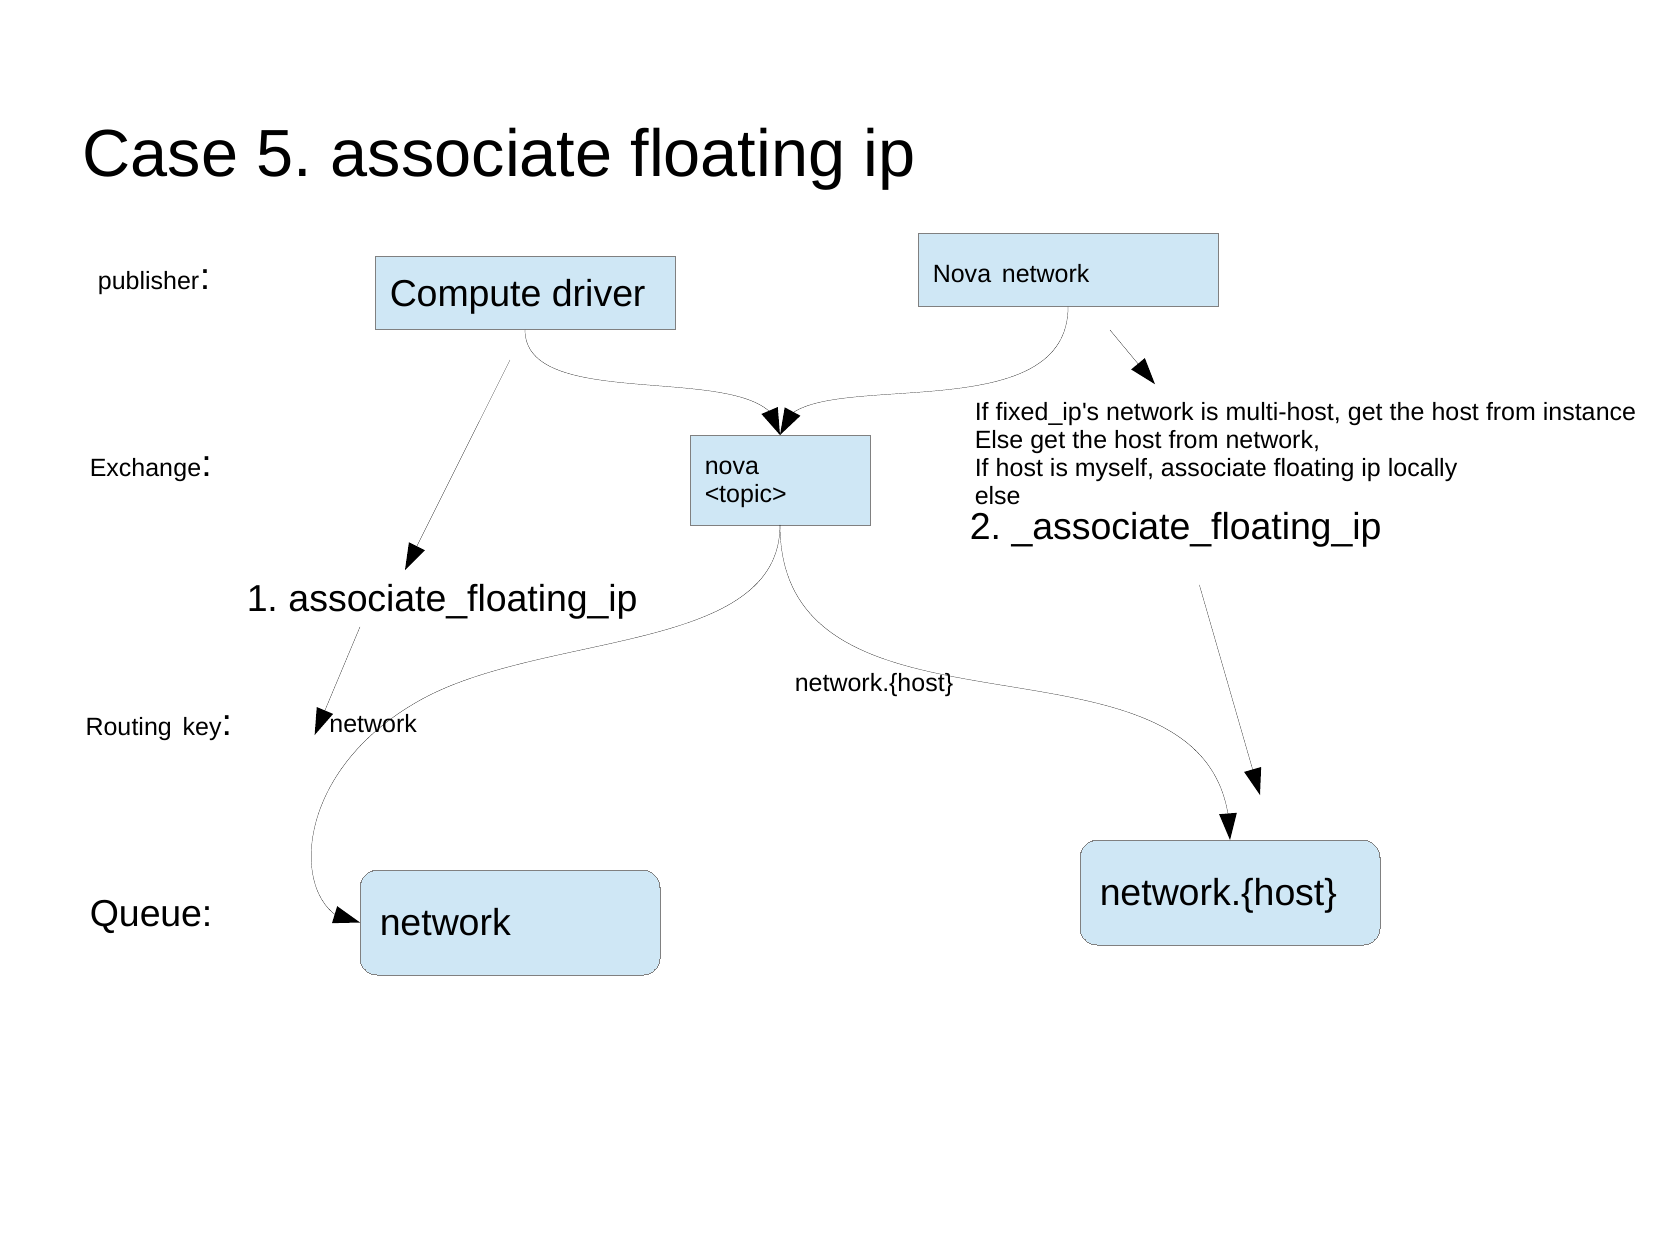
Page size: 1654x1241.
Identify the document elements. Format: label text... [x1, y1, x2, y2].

text_box Compute driver [375, 256, 676, 330]
text_box network [360, 870, 661, 976]
text_box 2. _associate_floating_ip [955, 498, 1397, 571]
text_box network.{host} [1080, 840, 1381, 946]
text_box publisher: [83, 247, 309, 305]
text_box Routing key: [70, 694, 296, 751]
text_box Exchange: [75, 435, 301, 492]
text_box nova <topic> [690, 435, 871, 526]
text_box If fixed_ip's network is multi-host, get the host from instance Else get the host from network, If host is myself, associate floating ip locally else [960, 390, 1654, 517]
text_box Nova network [918, 233, 1219, 307]
text_box 1. associate_floating_ip [232, 570, 653, 627]
title Case 5. associate floating ip [82, 49, 1571, 257]
text_box Queue: [75, 885, 301, 965]
